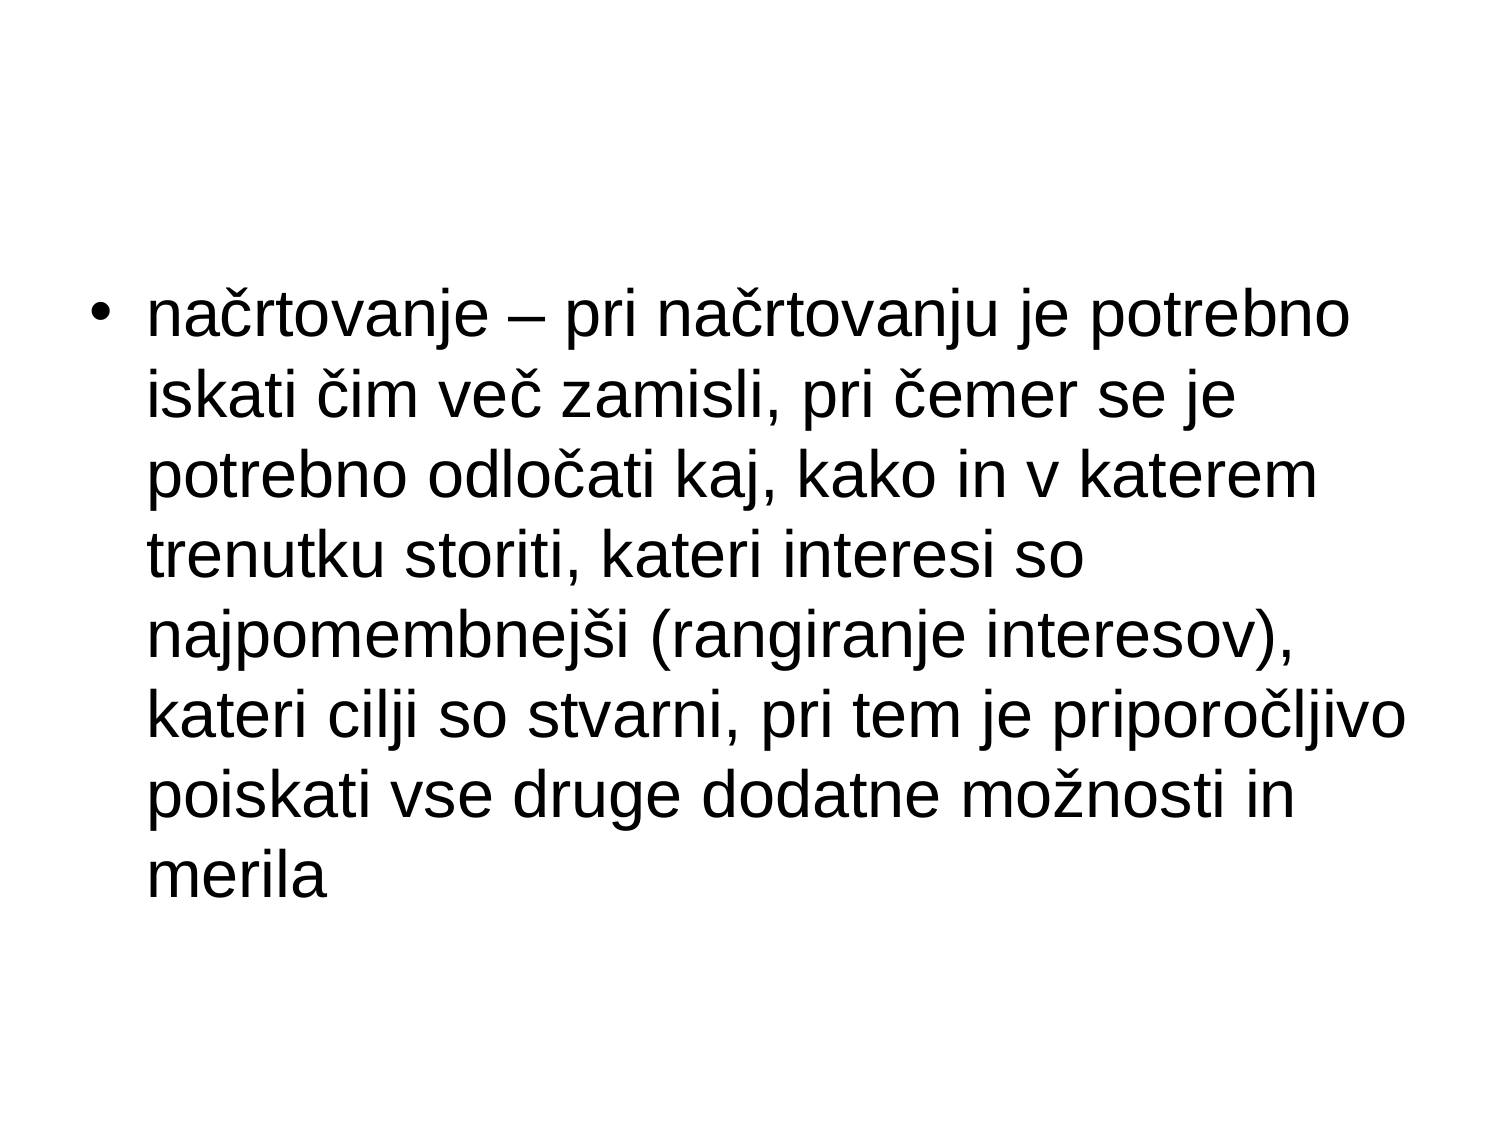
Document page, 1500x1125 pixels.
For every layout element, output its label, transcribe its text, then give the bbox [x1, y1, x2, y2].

list načrtovanje – pri načrtovanju je potrebno iskati čim več zamisli, pri čemer se je potrebno odločati kaj, kako in v katerem trenutku storiti, kateri interesi so najpomembnejši (rangiranje interesov), kateri cilji so stvarni, pri tem je priporočljivo poiskati vse druge dodatne možnosti in merila [75, 262, 1426, 1006]
